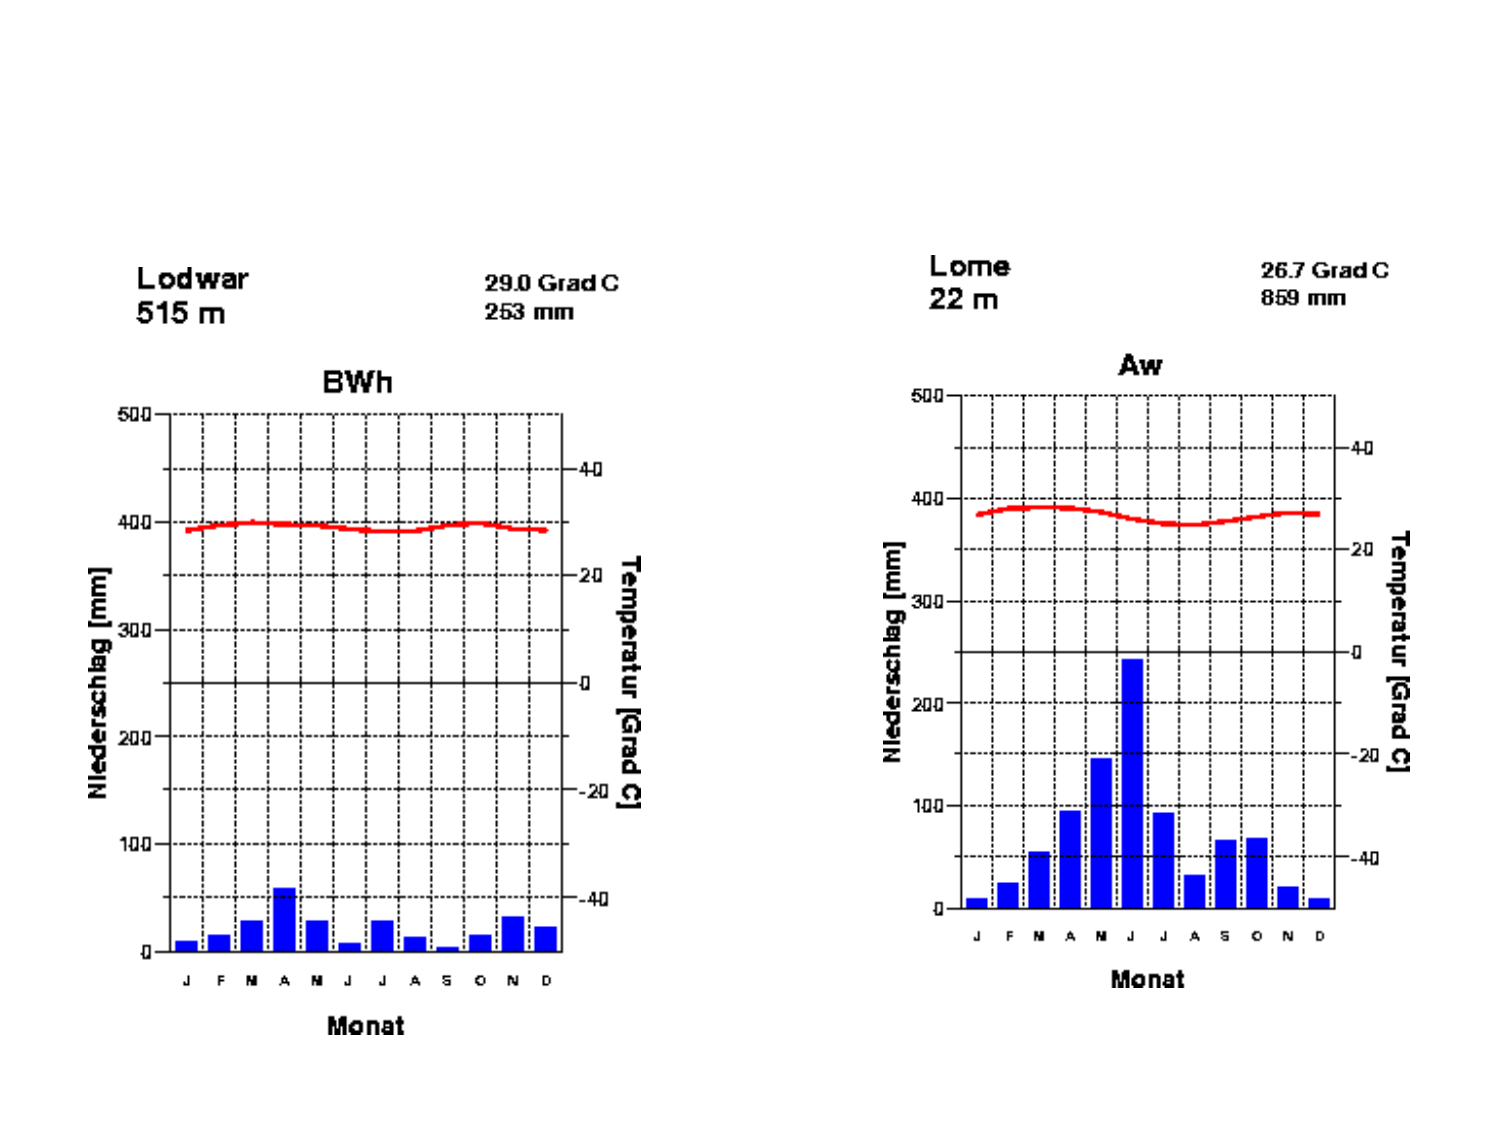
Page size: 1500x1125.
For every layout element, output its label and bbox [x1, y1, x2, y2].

picture [88, 267, 641, 1035]
picture [883, 255, 1410, 988]
